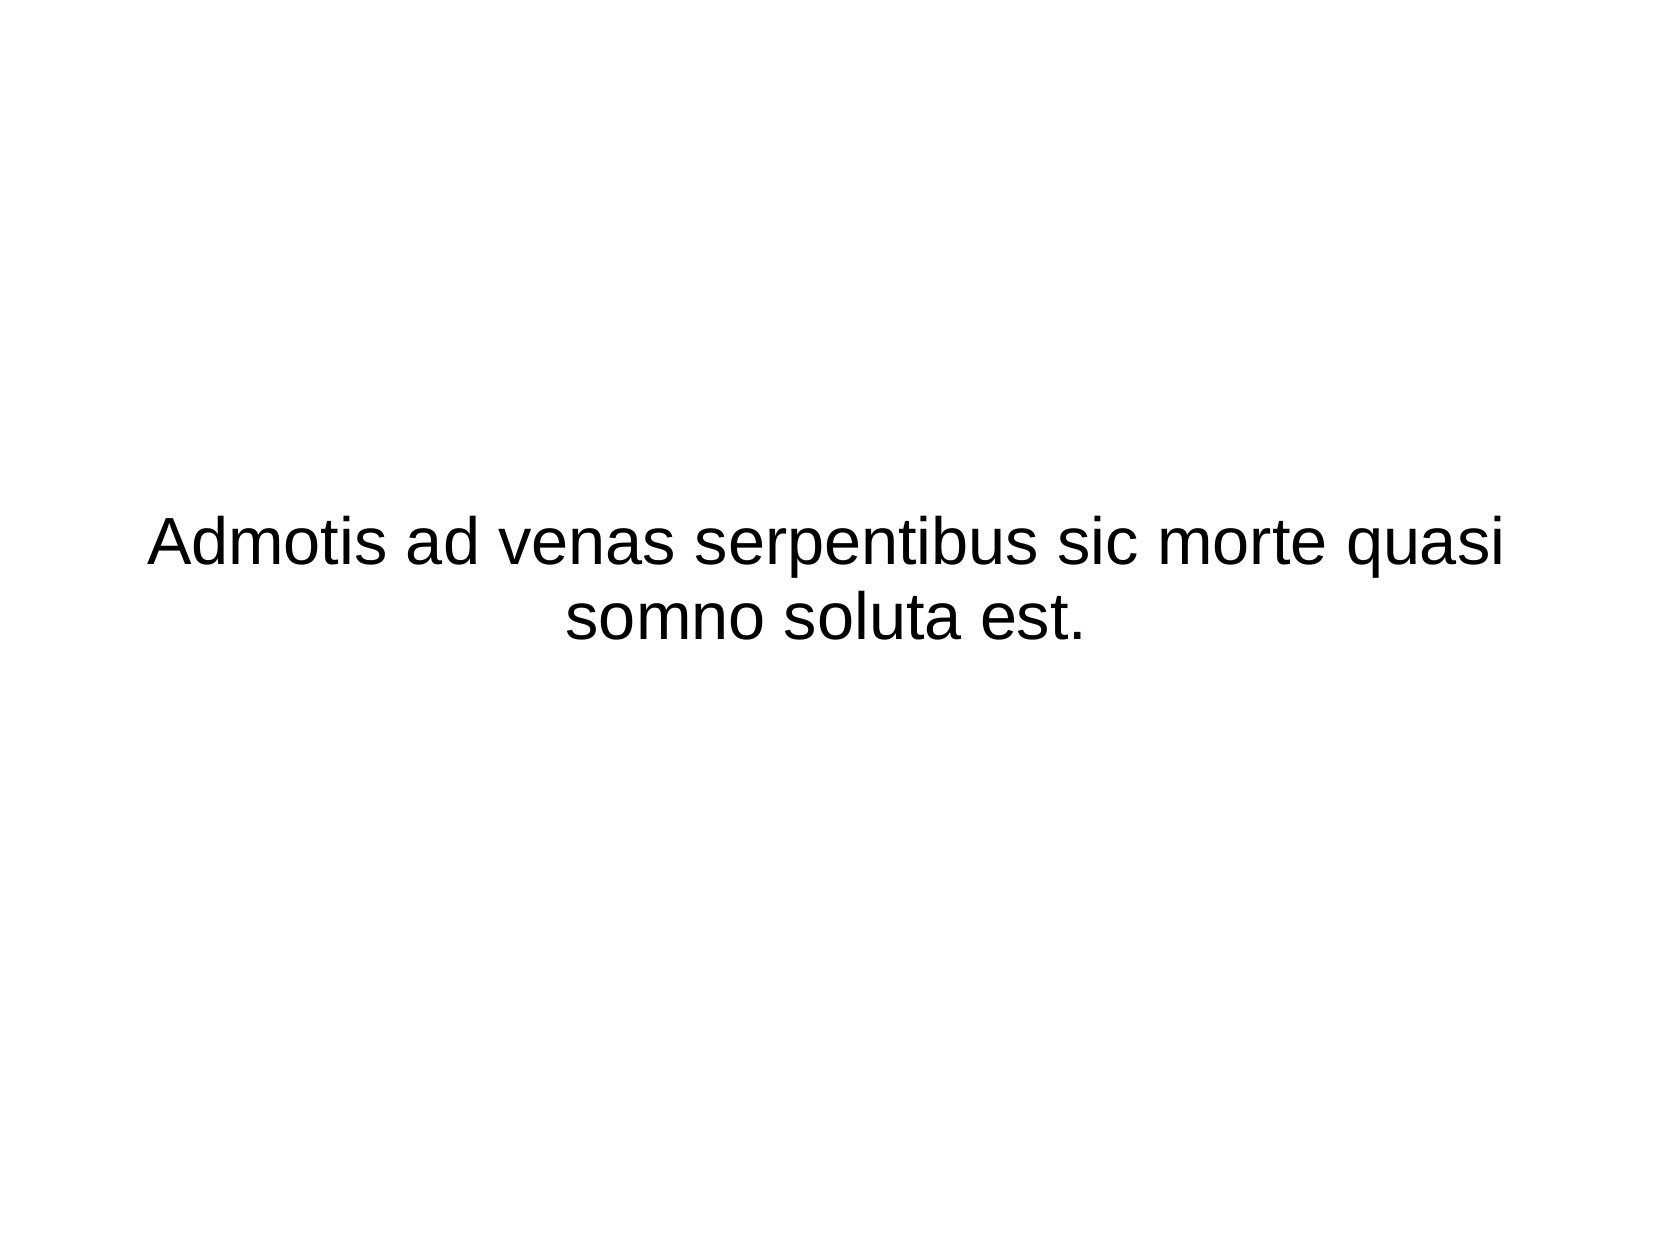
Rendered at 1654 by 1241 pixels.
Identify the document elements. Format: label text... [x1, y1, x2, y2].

subtitle Admotis ad venas serpentibus sic morte quasi somno soluta est. [82, 49, 1571, 1109]
